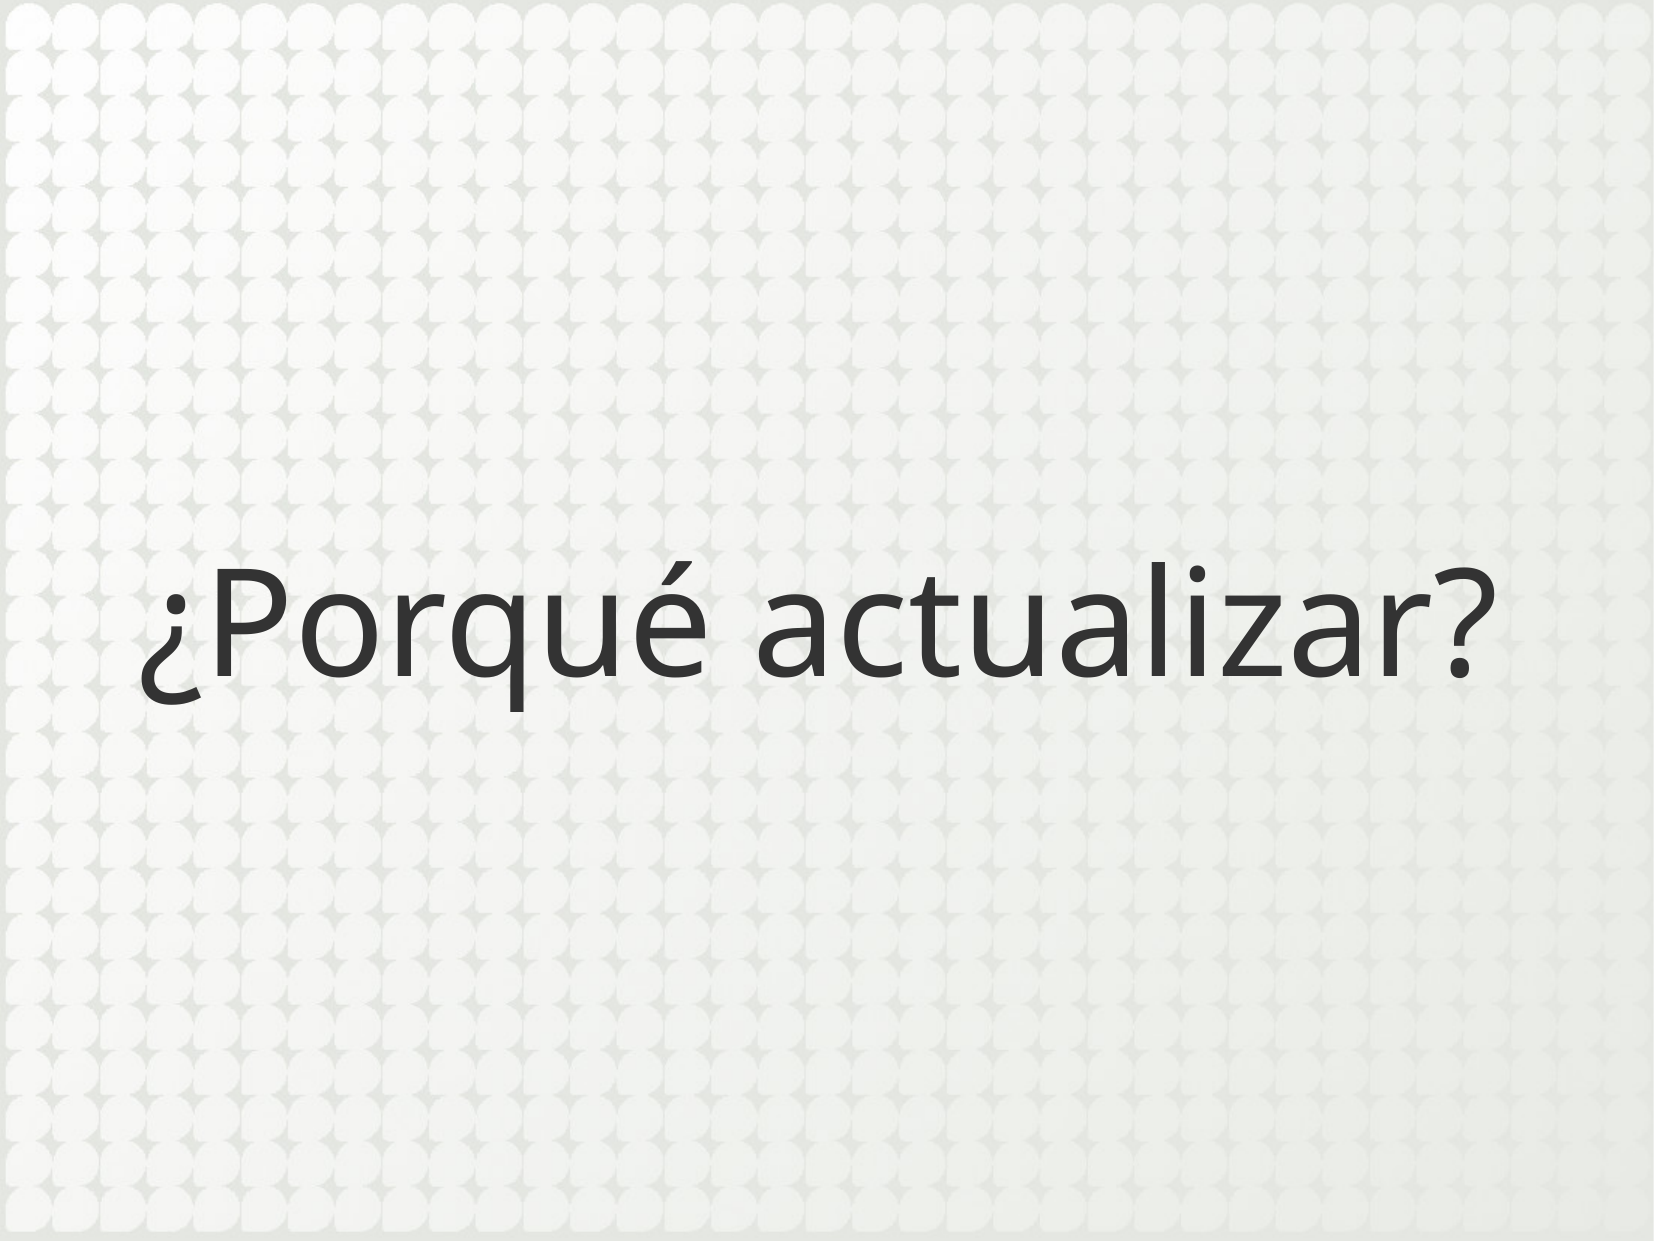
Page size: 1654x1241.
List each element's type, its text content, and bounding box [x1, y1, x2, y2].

title ¿Porqué actualizar? [75, 517, 1564, 720]
picture [0, 0, 1654, 1241]
